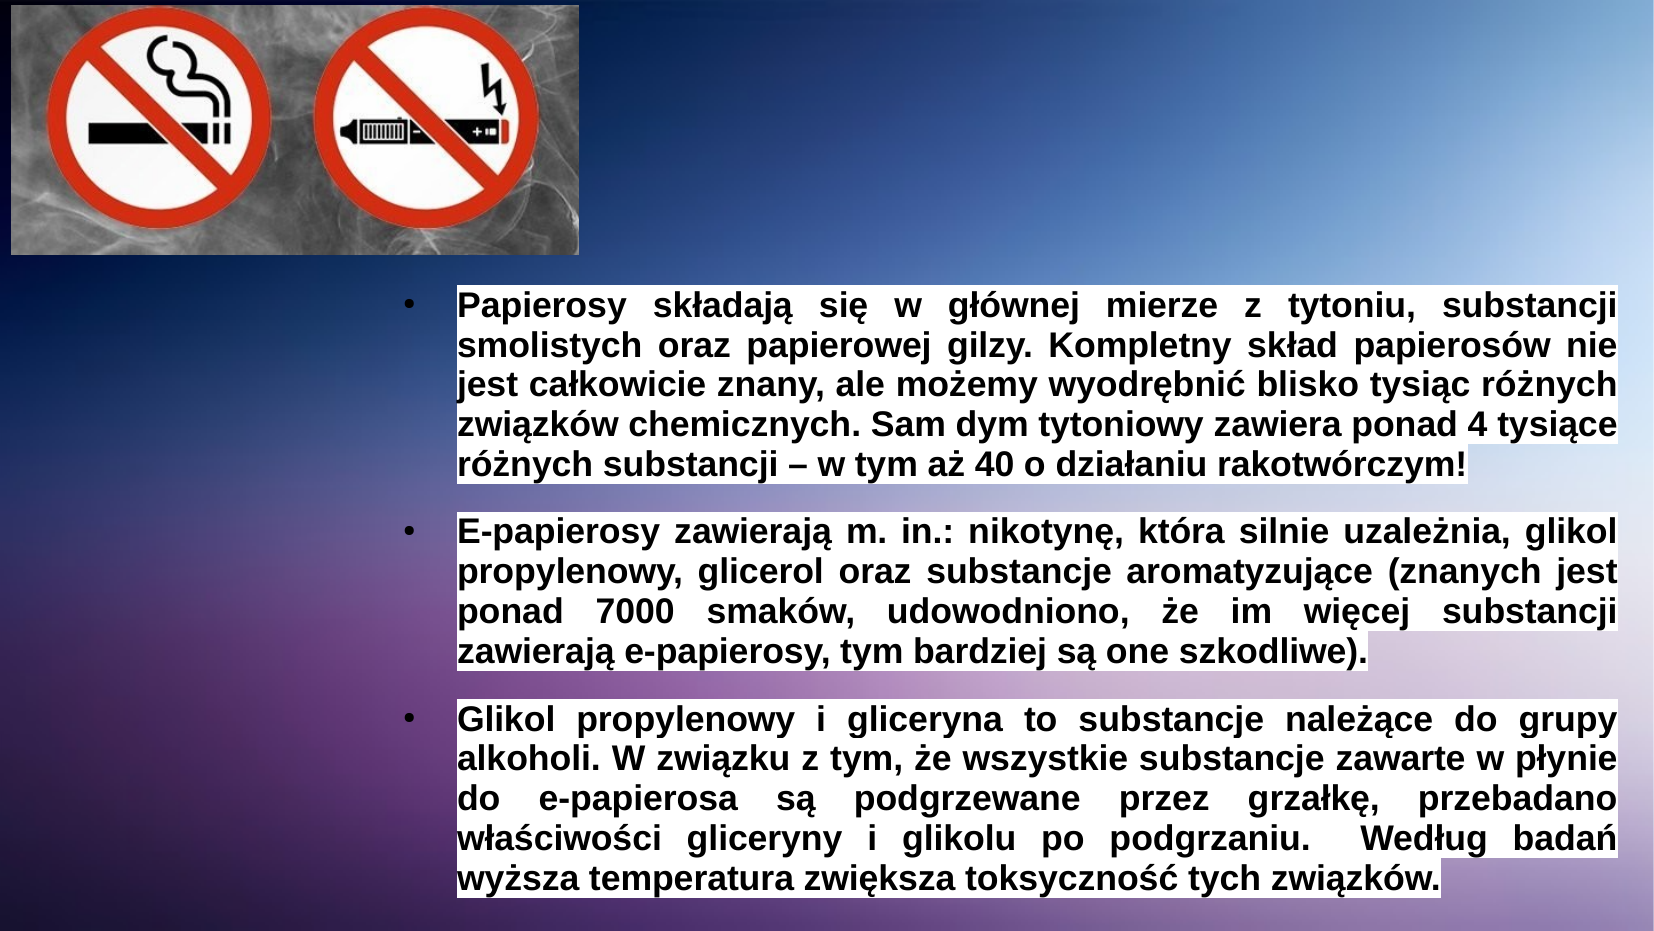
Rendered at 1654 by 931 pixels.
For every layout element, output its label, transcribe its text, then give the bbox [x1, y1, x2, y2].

picture [0, 0, 1654, 931]
list Papierosy składają się w głównej mierze z tytoniu, substancji smolistych oraz papierowej gilzy. Kompletny skład papierosów nie jest całkowicie znany, ale możemy wyodrębnić blisko tysiąc różnych związków chemicznych. Sam dym tytoniowy zawiera ponad 4 tysiące różnych substancji – w tym aż 40 o działaniu rakotwórczym! E-papierosy zawierają m. in.: nikotynę, która silnie uzależnia, glikol propylenowy, glicerol oraz substancje aromatyzujące (znanych jest ponad 7000 smaków, udowodniono, że im więcej substancji zawierają e-papierosy, tym bardziej są one szkodliwe). Glikol propylenowy i gliceryna to substancje należące do grupy alkoholi. W związku z tym, że wszystkie substancje zawarte w płynie do e-papierosa są podgrzewane przez grzałkę, przebadano właściwości gliceryny i glikolu po podgrzaniu. Według badań wyższa temperatura zwiększa toksyczność tych związków. [389, 285, 1619, 931]
